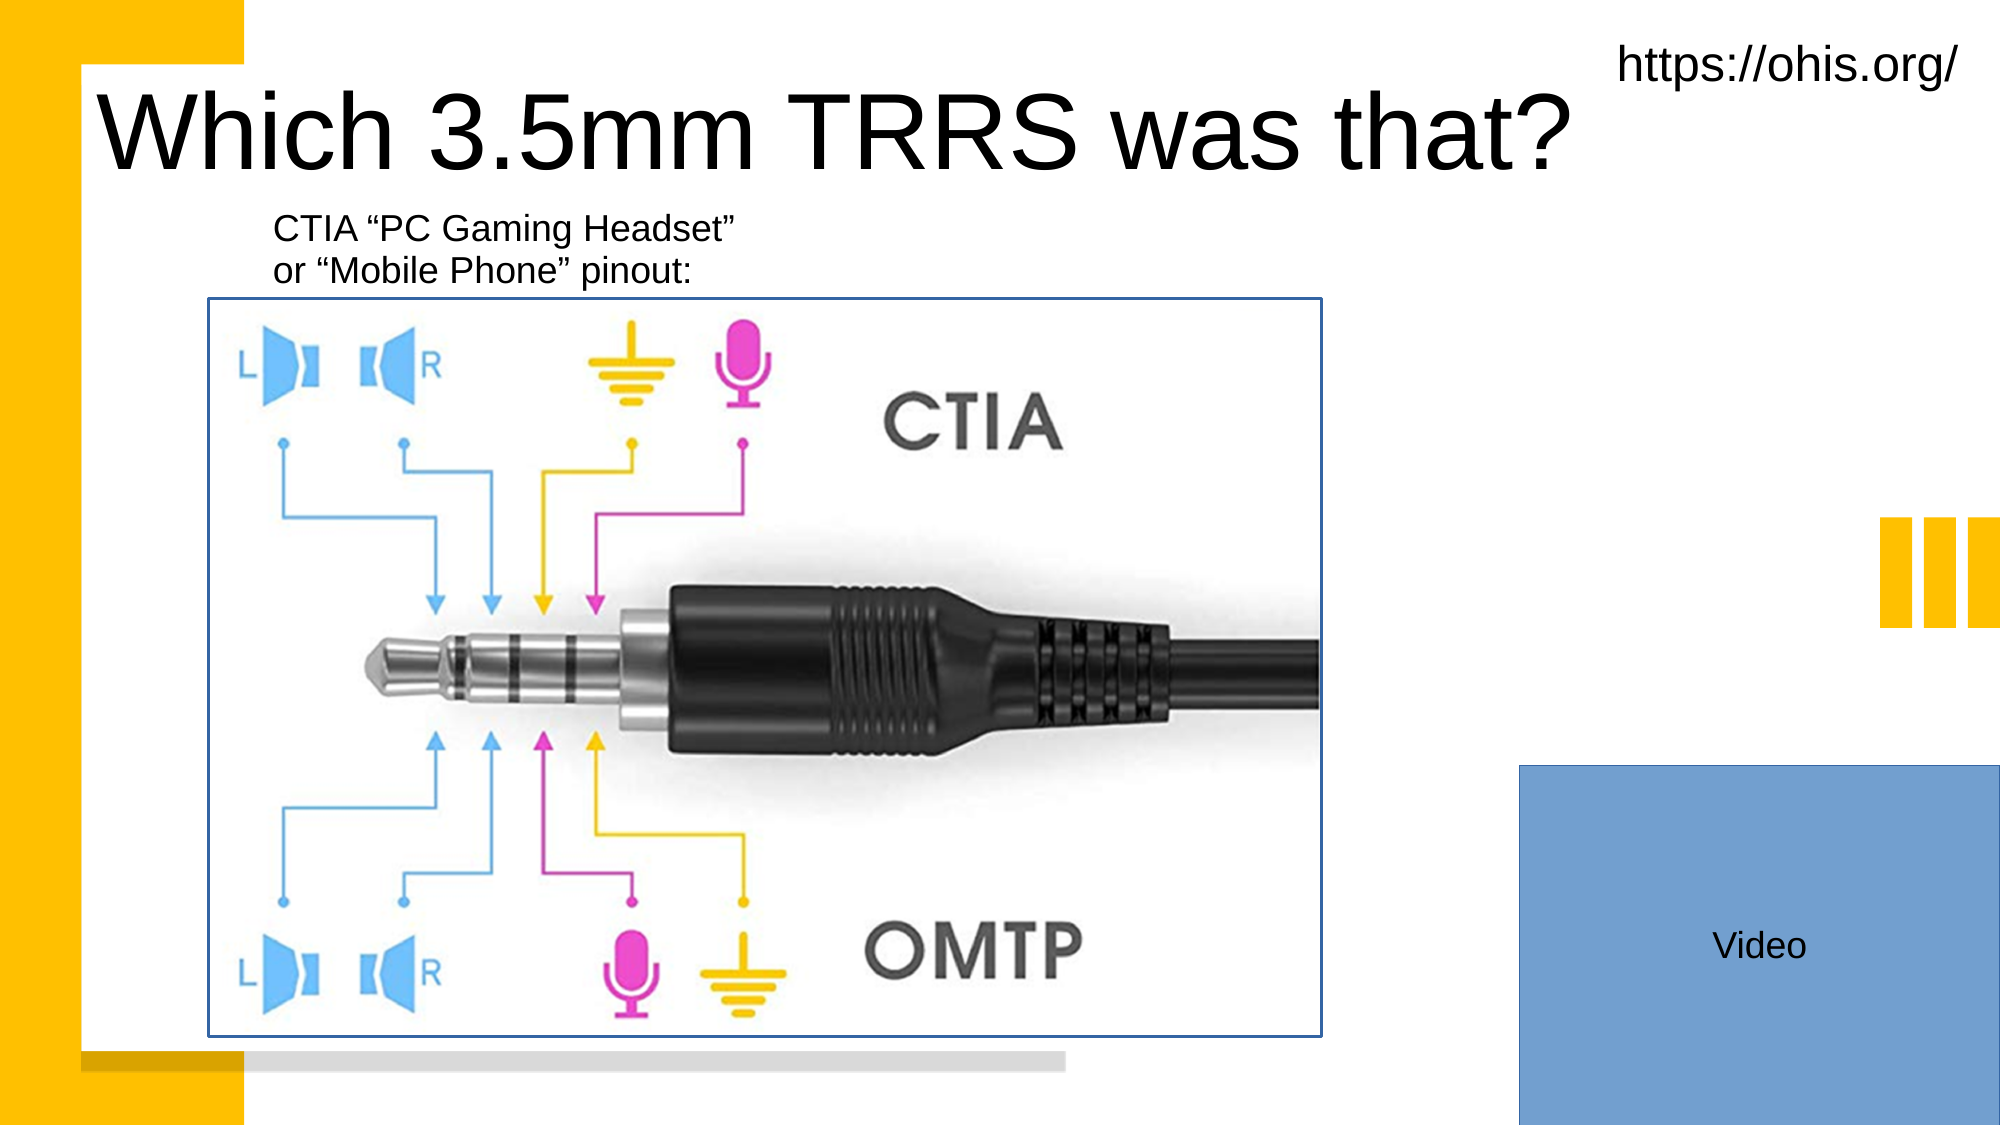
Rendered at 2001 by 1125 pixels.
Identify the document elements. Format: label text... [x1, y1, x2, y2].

text_box https://ohis.org/ [1590, 29, 1974, 105]
text_box CTIA “PC Gaming Headset” or “Mobile Phone” pinout: [258, 200, 751, 299]
text_box Video [1519, 765, 2000, 1125]
picture [210, 299, 1320, 1035]
text_box Which 3.5mm TRRS was that? [81, 64, 1921, 201]
text_box [0, 0, 2000, 1125]
